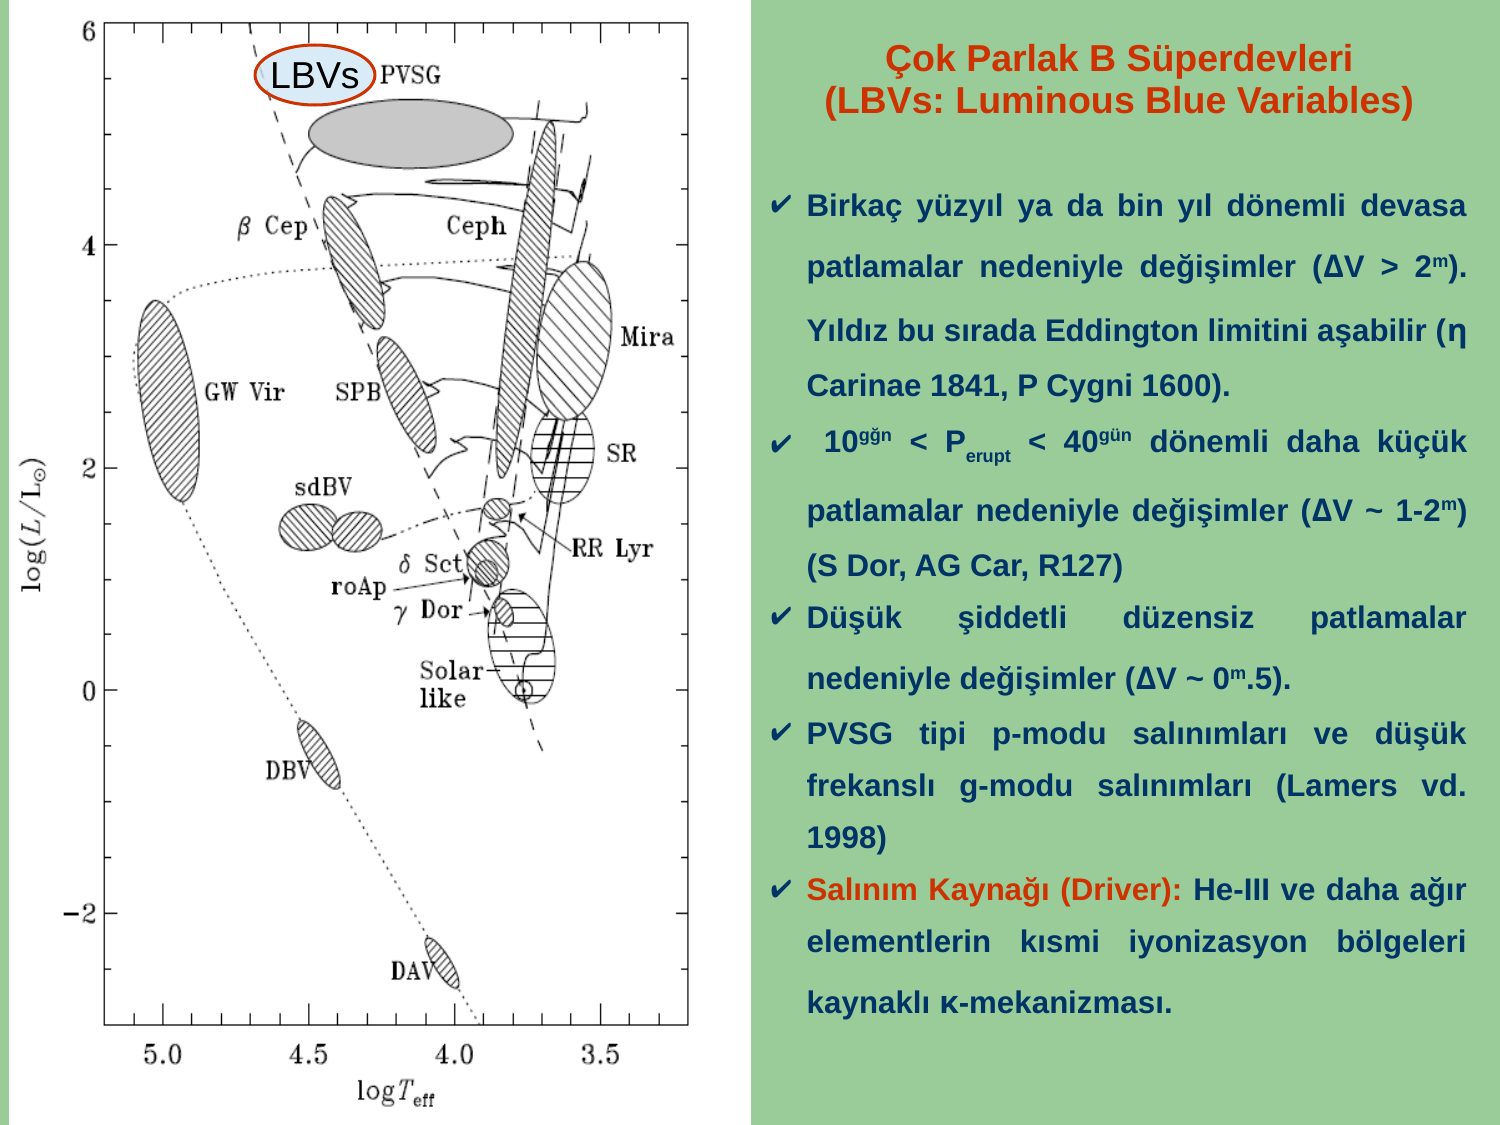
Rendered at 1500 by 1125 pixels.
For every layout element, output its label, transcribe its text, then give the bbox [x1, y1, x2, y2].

text_box LBVs [255, 45, 376, 105]
picture [9, 0, 751, 1125]
text_box Çok Parlak B Süperdevleri (LBVs: Luminous Blue Variables) Birkaç yüzyıl ya da bin yıl dönemli devasa patlamalar nedeniyle değişimler (ΔV > 2m). Yıldız bu sırada Eddington limitini aşabilir (η Carinae 1841, P Cygni 1600). 10gğn < Perupt < 40gün dönemli daha küçük patlamalar nedeniyle değişimler (ΔV ~ 1-2m) (S Dor, AG Car, R127) Düşük şiddetli düzensiz patlamalar nedeniyle değişimler (ΔV ~ 0m.5). PVSG tipi p-modu salınımları ve düşük frekanslı g-modu salınımları (Lamers vd. 1998) Salınım Kaynağı (Driver): He-III ve daha ağır elementlerin kısmi iyonizasyon bölgeleri kaynaklı κ-mekanizması. [756, 29, 1483, 1105]
